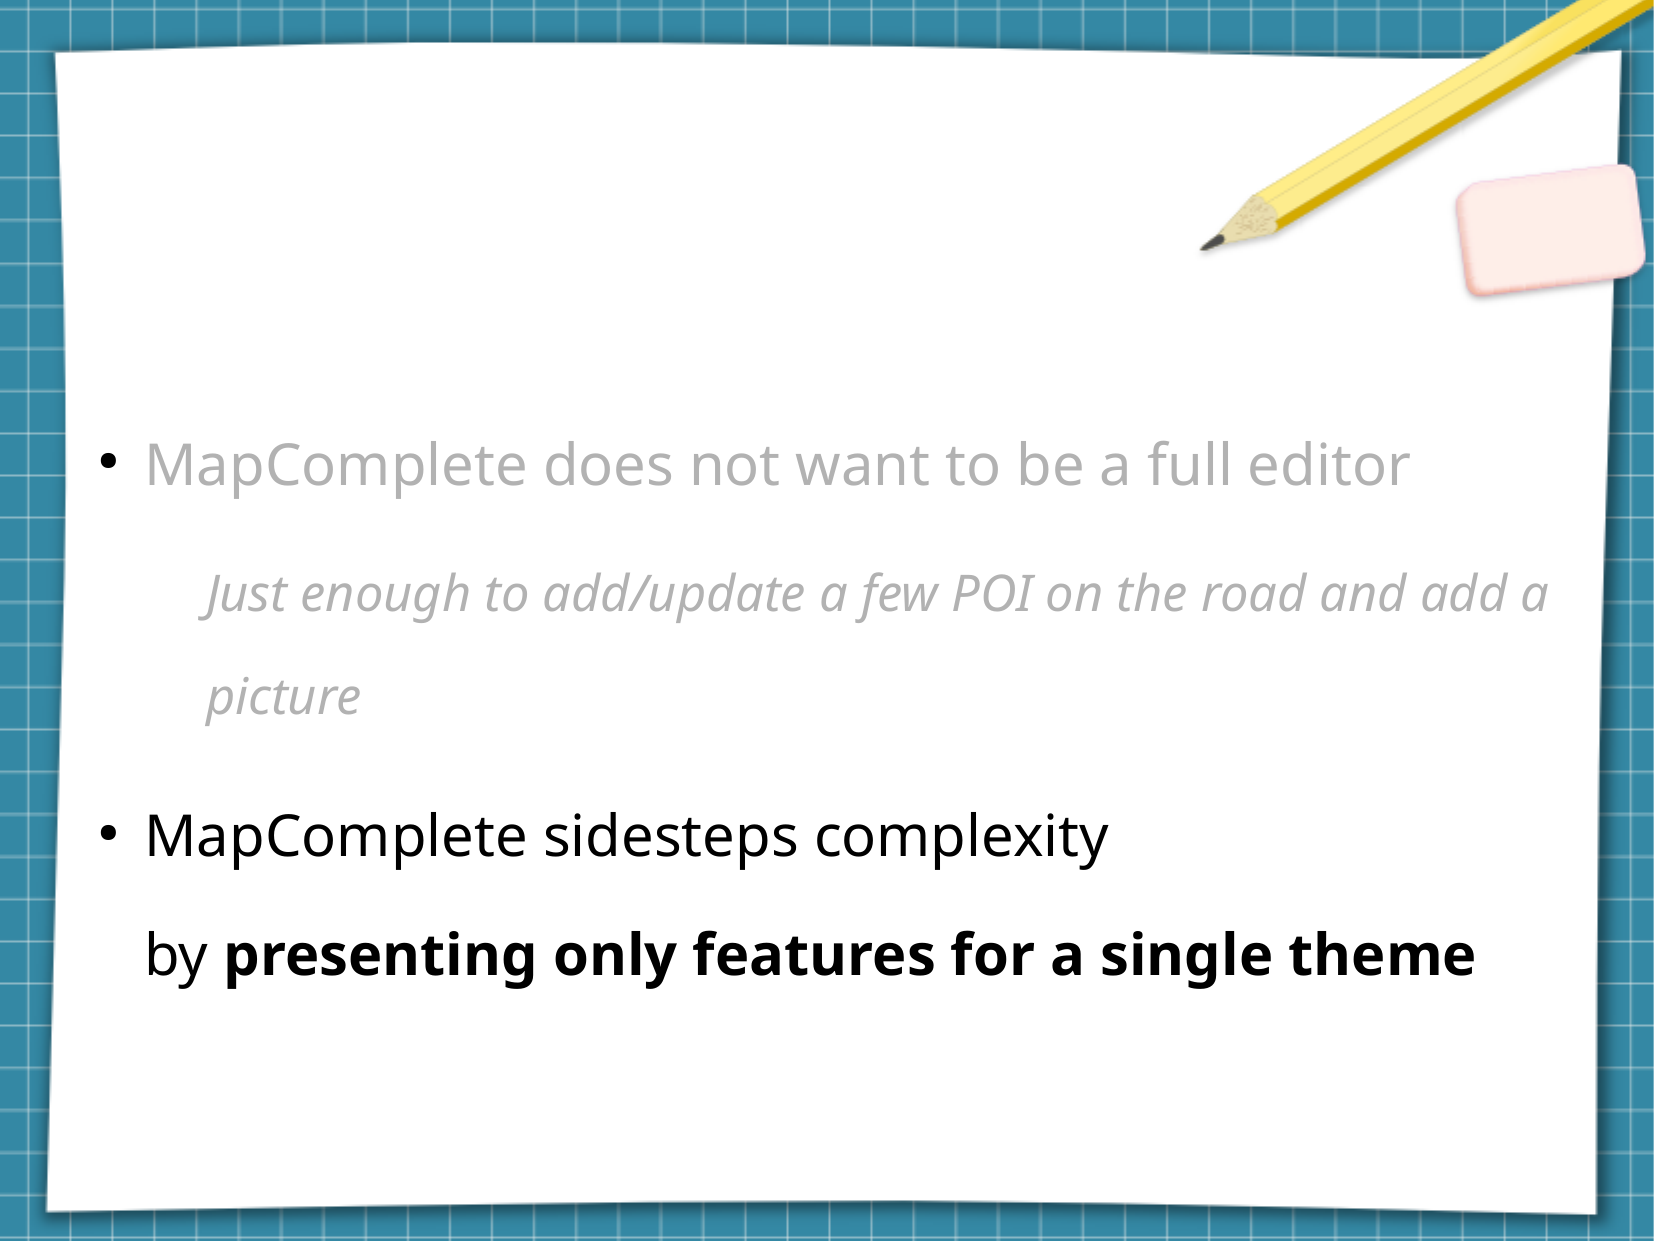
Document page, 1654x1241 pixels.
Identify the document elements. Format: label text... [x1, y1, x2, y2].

picture [0, 0, 1654, 1241]
list MapComplete does not want to be a full editor Just enough to add/update a few POI on the road and add a picture MapComplete sidesteps complexity by presenting only features for a single theme [82, 135, 1571, 1010]
